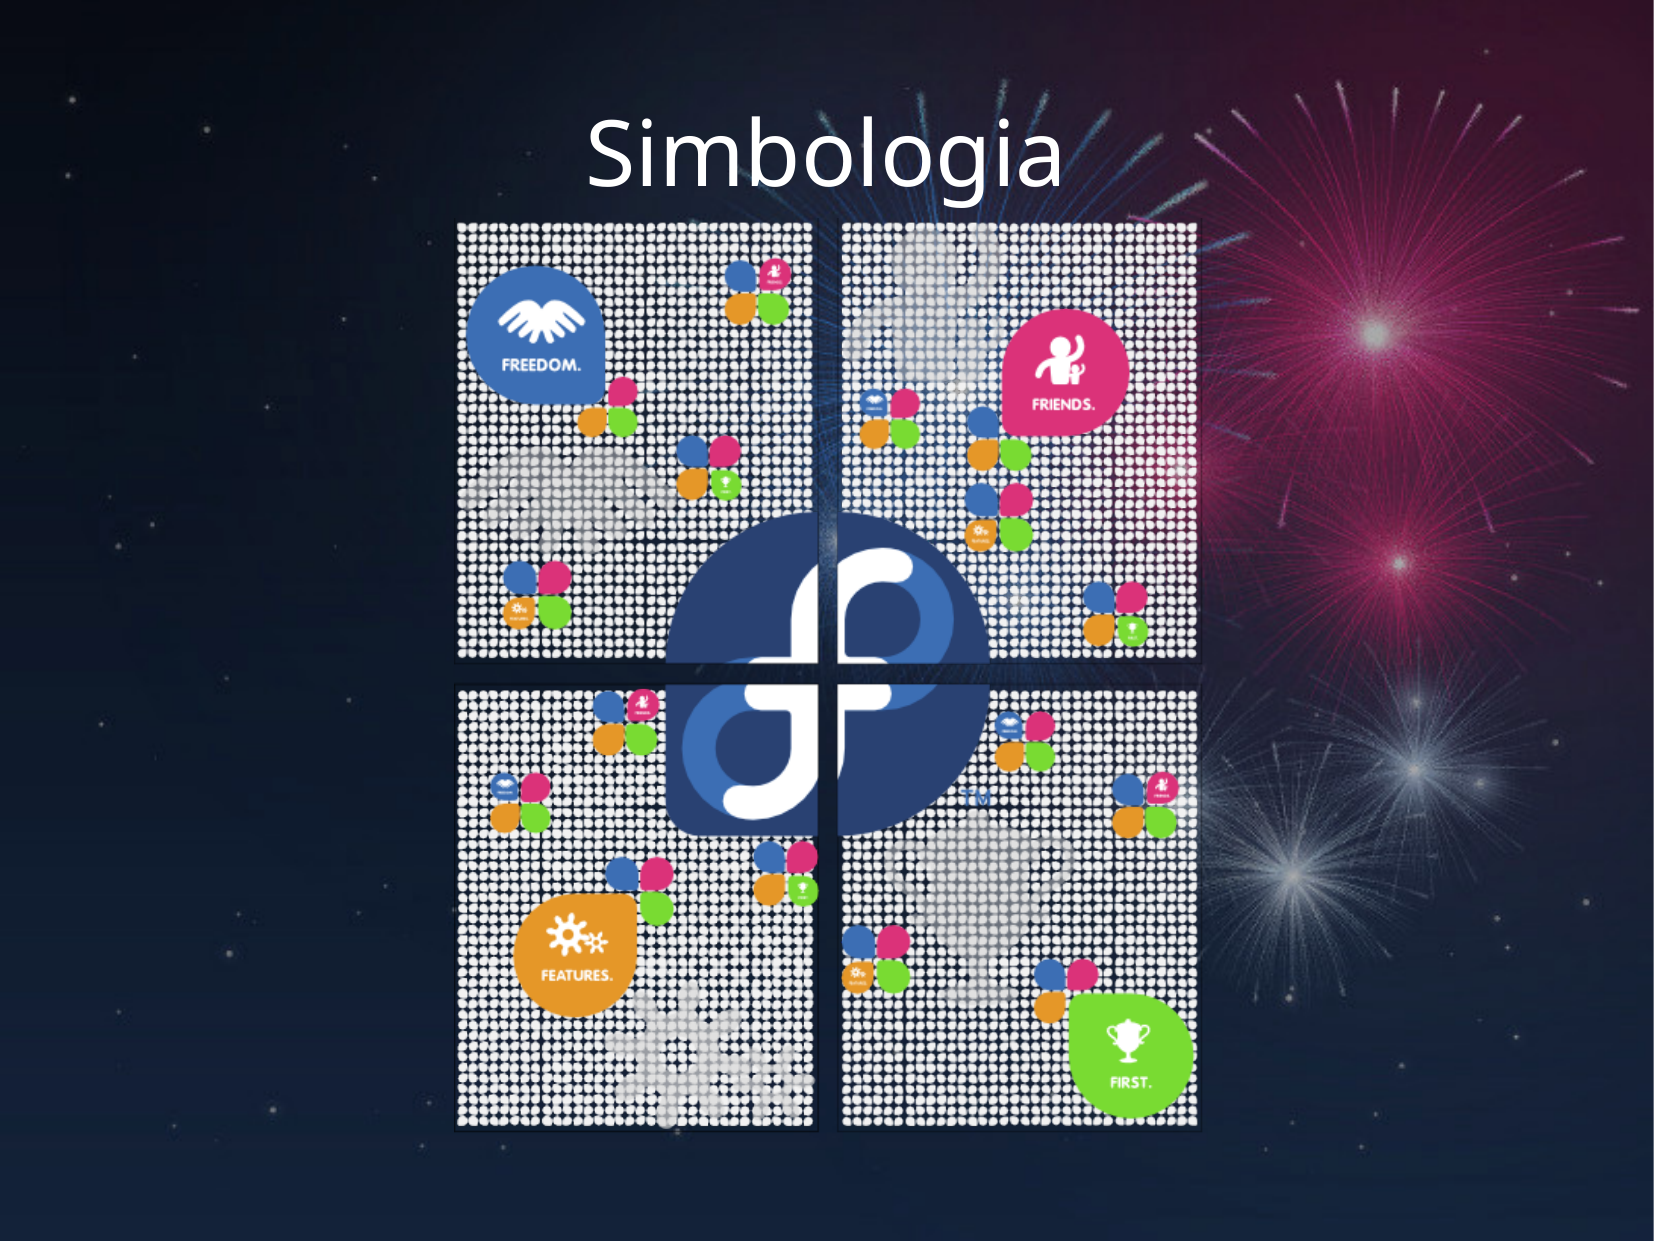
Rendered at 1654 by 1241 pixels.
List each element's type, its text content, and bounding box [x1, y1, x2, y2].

picture [0, 0, 1654, 1241]
title Simbologia [82, 49, 1571, 257]
